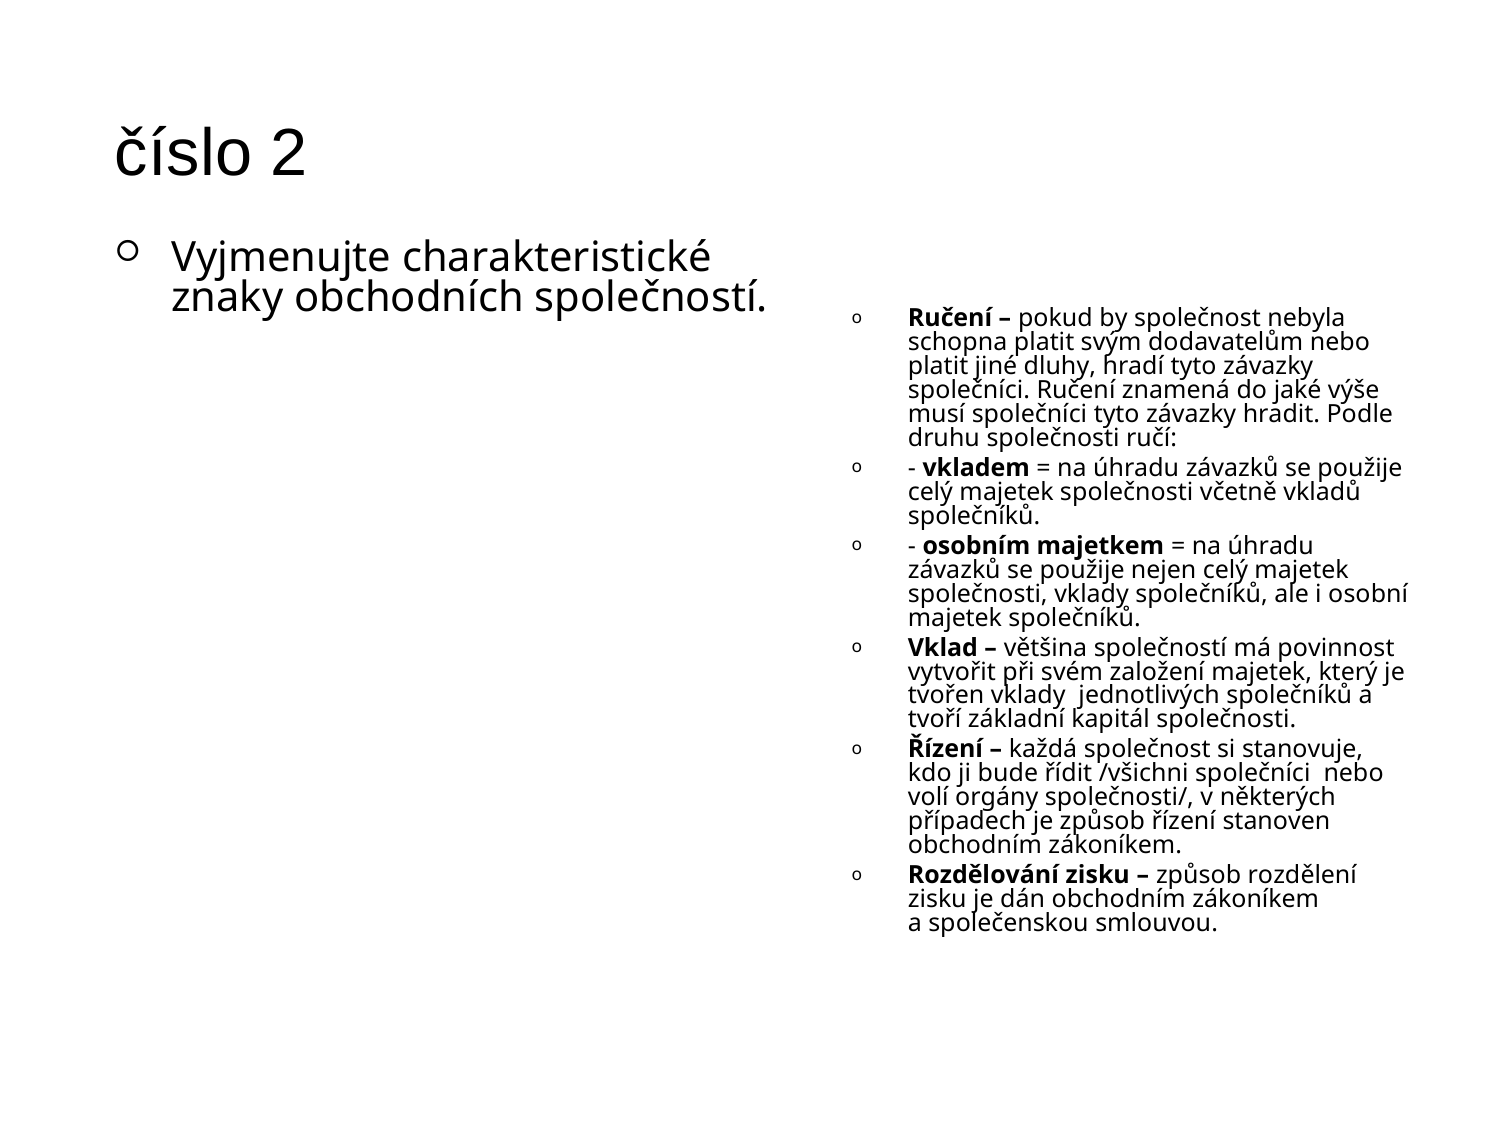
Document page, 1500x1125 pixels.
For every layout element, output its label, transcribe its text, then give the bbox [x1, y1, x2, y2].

text_box Ručení – pokud by společnost nebyla schopna platit svým dodavatelům nebo platit jiné dluhy, hradí tyto závazky společníci. Ručení znamená do jaké výše musí společníci tyto závazky hradit. Podle druhu společnosti ručí: - vkladem = na úhradu závazků se použije celý majetek společnosti včetně vkladů společníků. - osobním majetkem = na úhradu závazků se použije nejen celý majetek společnosti, vklady společníků, ale i osobní majetek společníků. Vklad – většina společností má povinnost vytvořit při svém založení majetek, který je tvořen vklady jednotlivých společníků a tvoří základní kapitál společnosti. Řízení – každá společnost si stanovuje, kdo ji bude řídit /všichni společníci nebo volí orgány společnosti/, v některých případech je způsob řízení stanoven obchodním zákoníkem. Rozdělování zisku – způsob rozdělení zisku je dán obchodním zákoníkem a společenskou smlouvou. [836, 299, 1425, 975]
text_box číslo 2 [100, 49, 1425, 197]
text_box Vyjmenujte charakteristické znaky obchodních společností. [100, 231, 813, 975]
